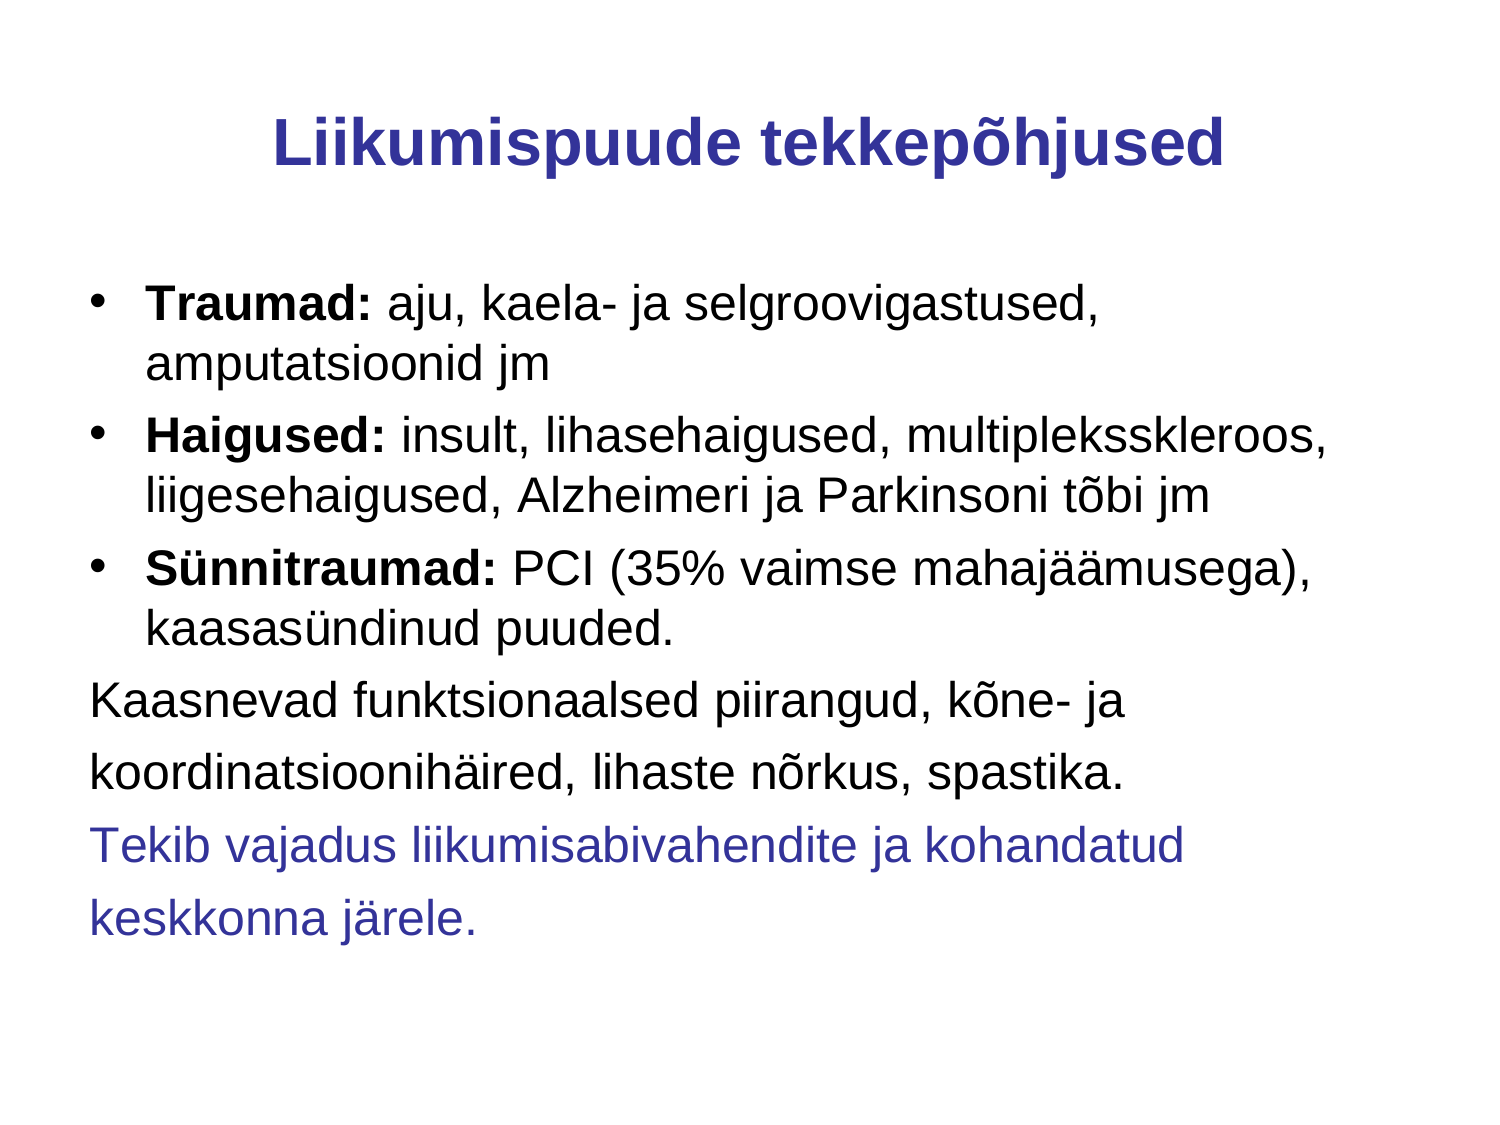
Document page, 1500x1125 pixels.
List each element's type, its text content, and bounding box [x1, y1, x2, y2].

title Liikumispuude tekkepõhjused [75, 45, 1426, 233]
list Traumad: aju, kaela- ja selgroovigastused, amputatsioonid jm Haigused: insult, lihasehaigused, multipleksskleroos, liigesehaigused, Alzheimeri ja Parkinsoni tõbi jm Sünnitraumad: PCI (35% vaimse mahajäämusega), kaasasündinud puuded. Kaasnevad funktsionaalsed piirangud, kõne- ja koordinatsioonihäired, lihaste nõrkus, spastika. Tekib vajadus liikumisabivahendite ja kohandatud keskkonna järele. [75, 262, 1426, 1005]
